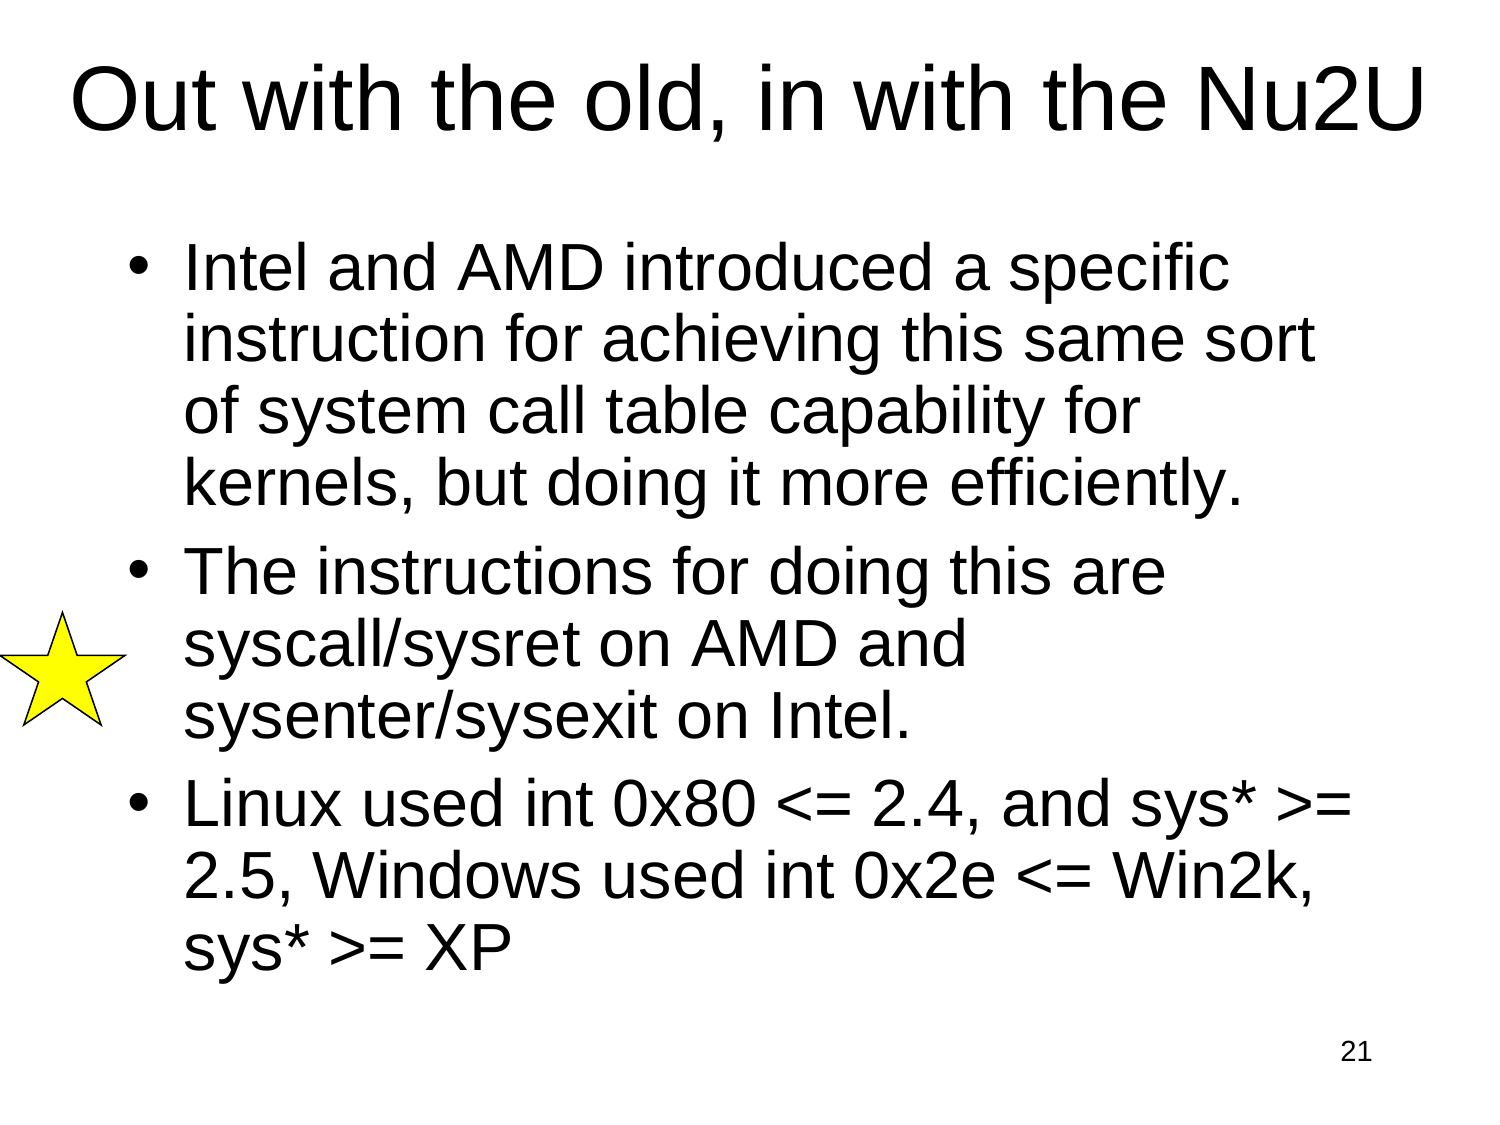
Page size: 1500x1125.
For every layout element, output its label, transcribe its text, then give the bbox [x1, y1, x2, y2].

title Out with the old, in with the Nu2U [0, 0, 1500, 188]
list Intel and AMD introduced a specific instruction for achieving this same sort of system call table capability for kernels, but doing it more efficiently. The instructions for doing this are syscall/sysret on AMD and sysenter/sysexit on Intel. Linux used int 0x80 <= 2.4, and sys* >= 2.5, Windows used int 0x2e <= Win2k, sys* >= XP [112, 224, 1388, 1000]
text_box <number> [1074, 1025, 1388, 1101]
text_box [0, 612, 125, 725]
